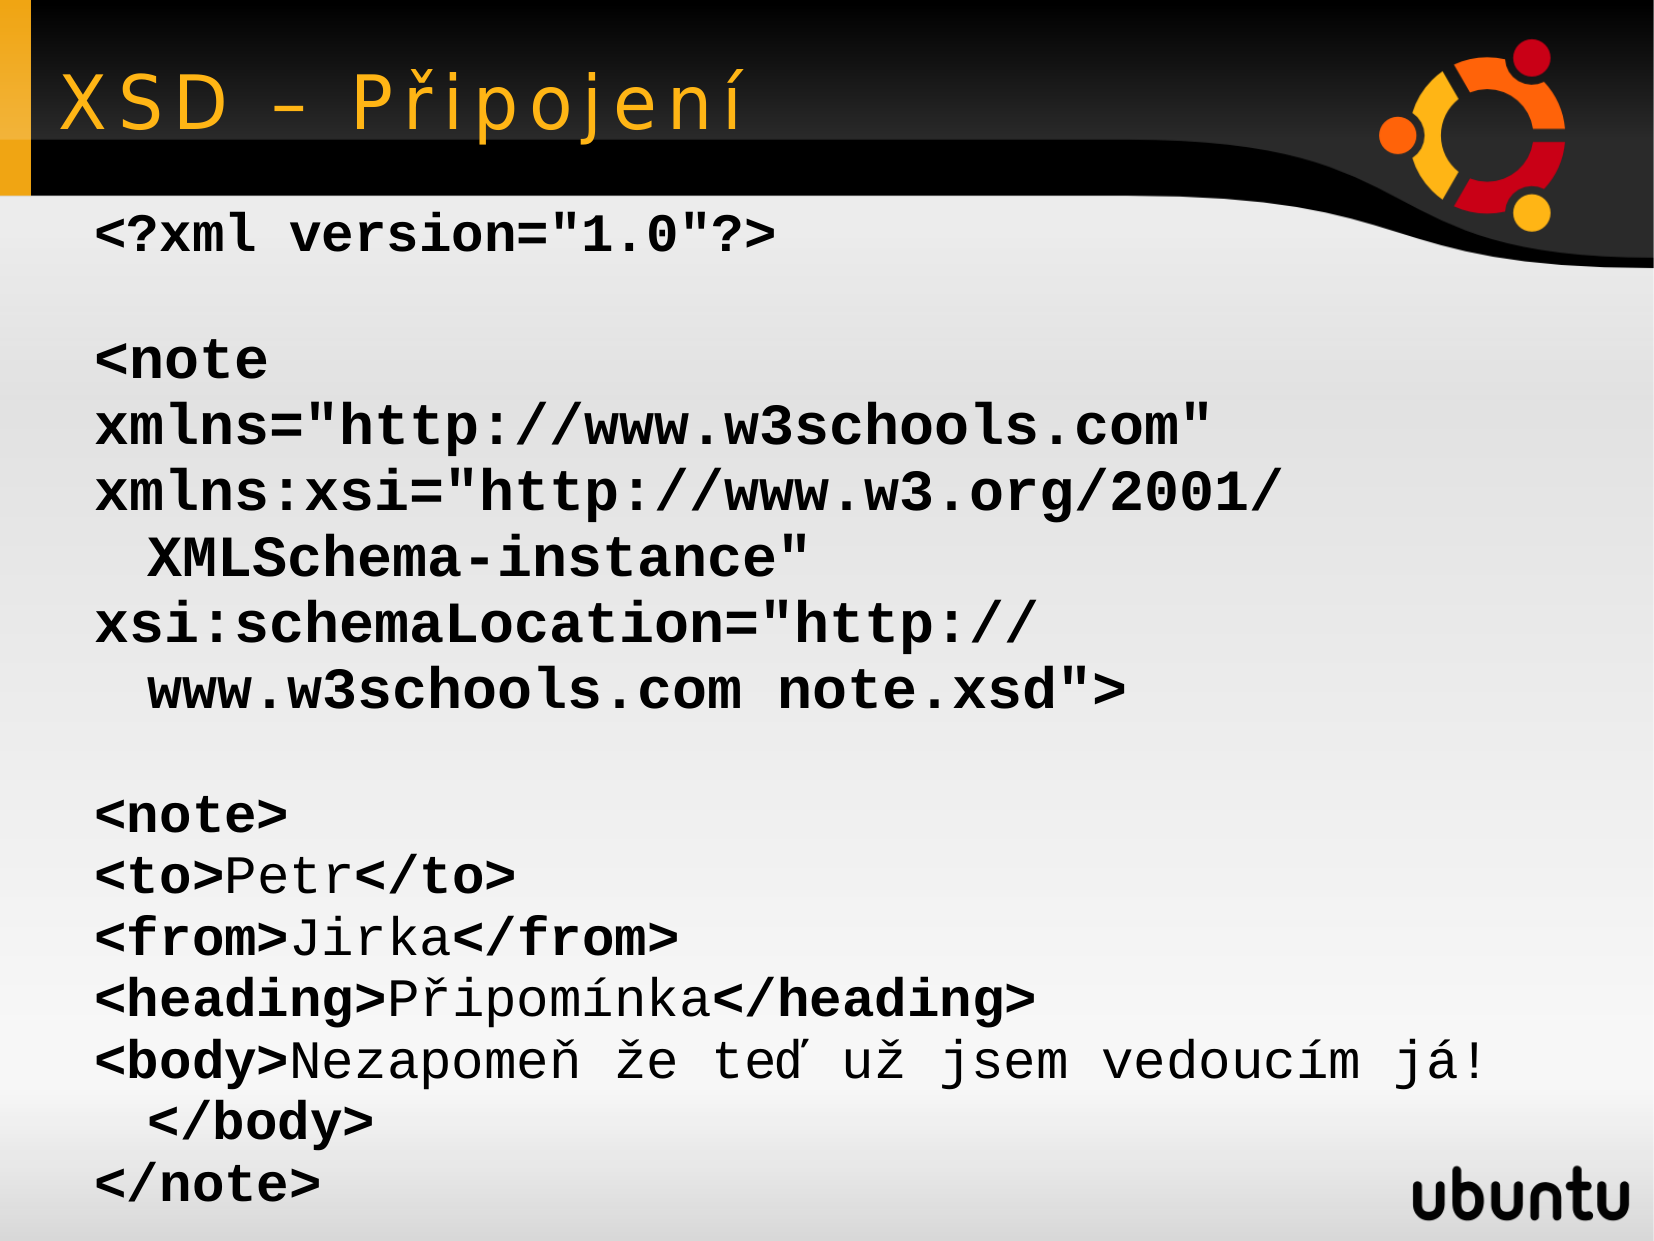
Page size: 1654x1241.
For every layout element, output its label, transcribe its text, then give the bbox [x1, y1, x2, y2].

list <?xml version="1.0"?> <note xmlns="http://www.w3schools.com" xmlns:xsi="http://www.w3.org/2001/XMLSchema-instance" xsi:schemaLocation="http://www.w3schools.com note.xsd"> <note> <to>Petr</to> <from>Jirka</from> <heading>Připomínka</heading> <body>Nezapomeň že teď už jsem vedoucím já!</body> </note> [76, 206, 1565, 1218]
picture [0, 0, 1654, 1241]
title XSD – Připojení [59, 29, 1270, 178]
